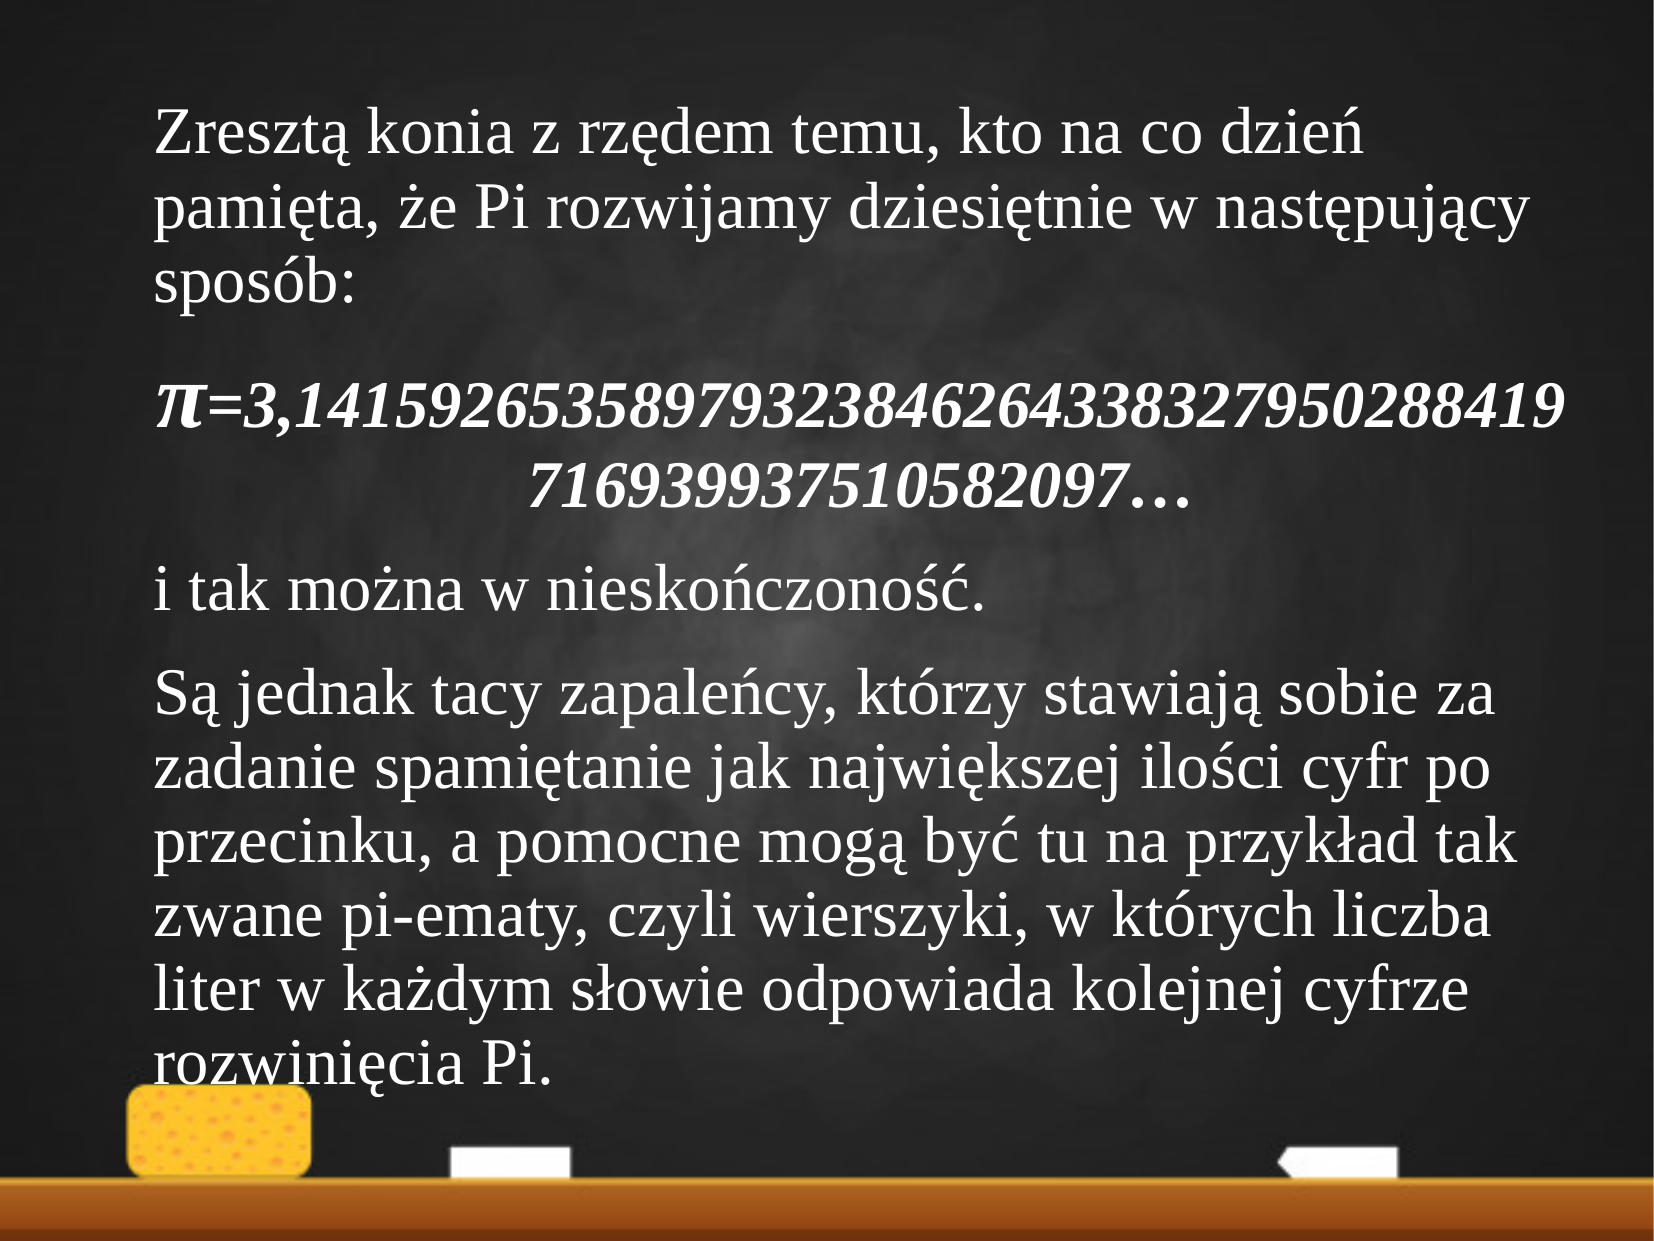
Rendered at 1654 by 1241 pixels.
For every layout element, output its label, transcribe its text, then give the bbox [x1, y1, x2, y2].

list Zresztą konia z rzędem temu, kto na co dzień pamięta, że Pi rozwijamy dziesiętnie w następujący sposób: π=3,14159265358979323846264338327950288419716939937510582097… i tak można w nieskończoność. Są jednak tacy zapaleńcy, którzy stawiają sobie za zadanie spamiętanie jak największej ilości cyfr po przecinku, a pomocne mogą być tu na przykład tak zwane pi-ematy, czyli wierszyki, w których liczba liter w każdym słowie odpowiada kolejnej cyfrze rozwinięcia Pi. [82, 94, 1571, 1241]
picture [0, 0, 1654, 1241]
